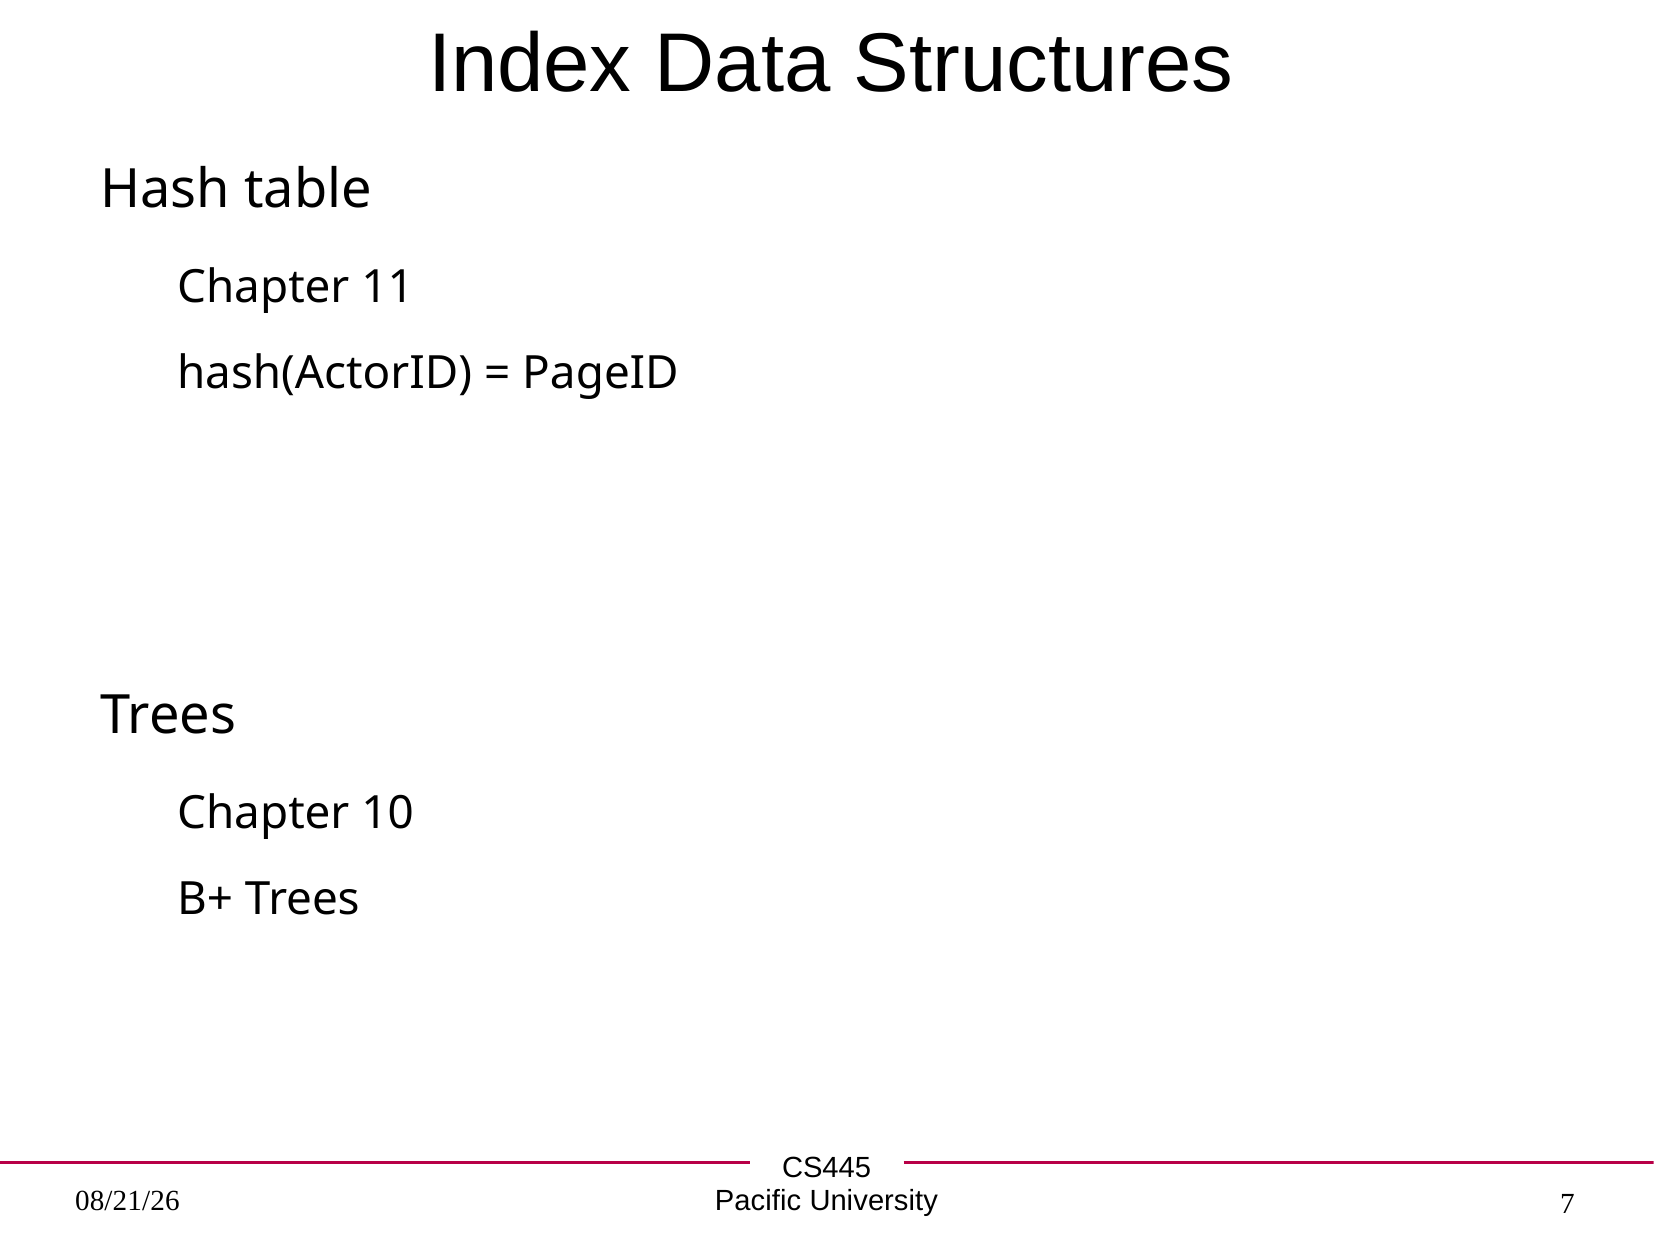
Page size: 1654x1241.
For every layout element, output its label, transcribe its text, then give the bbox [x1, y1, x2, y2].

title Index Data Structures [86, 15, 1576, 109]
list Hash table Chapter 11 hash(ActorID) = PageID Trees Chapter 10 B+ Trees [82, 150, 1571, 1111]
